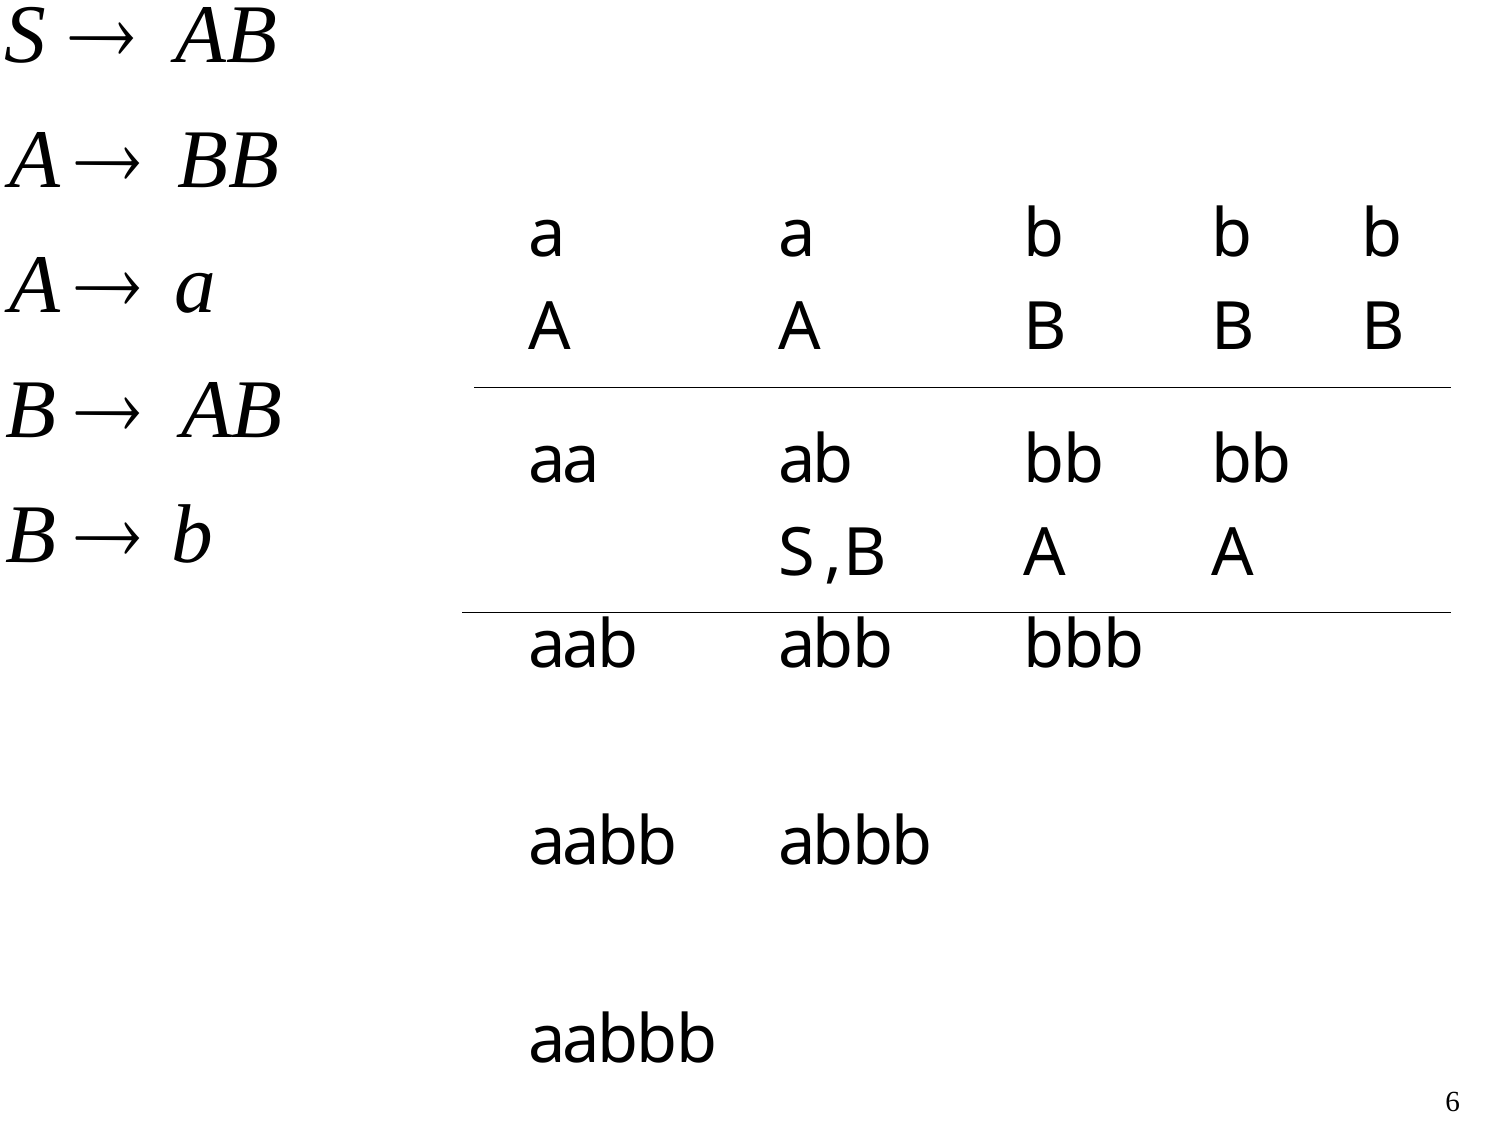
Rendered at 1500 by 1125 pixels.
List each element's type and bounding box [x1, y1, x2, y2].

chart [438, 0, 1500, 1125]
chart [0, 0, 286, 569]
